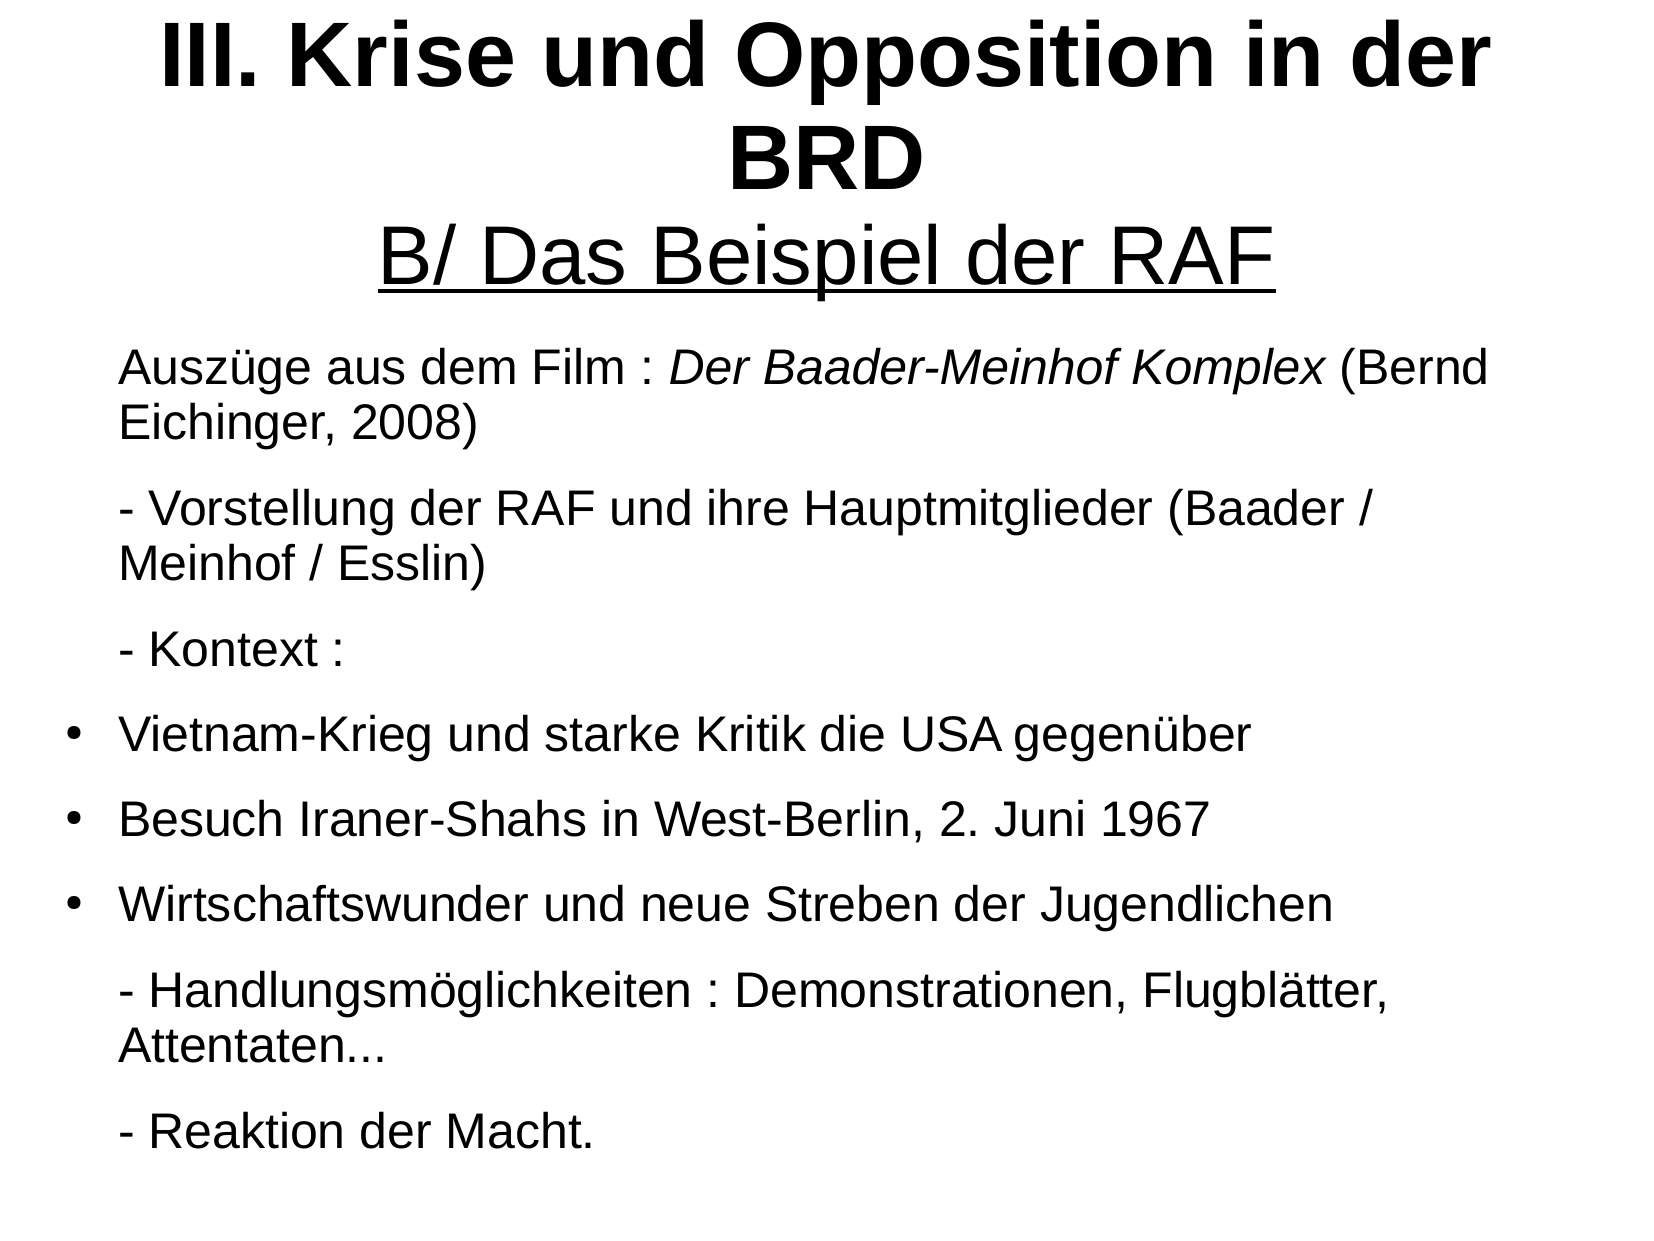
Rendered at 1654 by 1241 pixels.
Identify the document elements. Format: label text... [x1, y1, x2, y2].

list Auszüge aus dem Film : Der Baader-Meinhof Komplex (Bernd Eichinger, 2008) - Vorstellung der RAF und ihre Hauptmitglieder (Baader / Meinhof / Esslin) - Kontext : Vietnam-Krieg und starke Kritik die USA gegenüber Besuch Iraner-Shahs in West-Berlin, 2. Juni 1967 Wirtschaftswunder und neue Streben der Jugendlichen - Handlungsmöglichkeiten : Demonstrationen, Flugblätter, Attentaten... - Reaktion der Macht. [47, 338, 1536, 1241]
title III. Krise und Opposition in der BRD B/ Das Beispiel der RAF [82, 3, 1571, 303]
